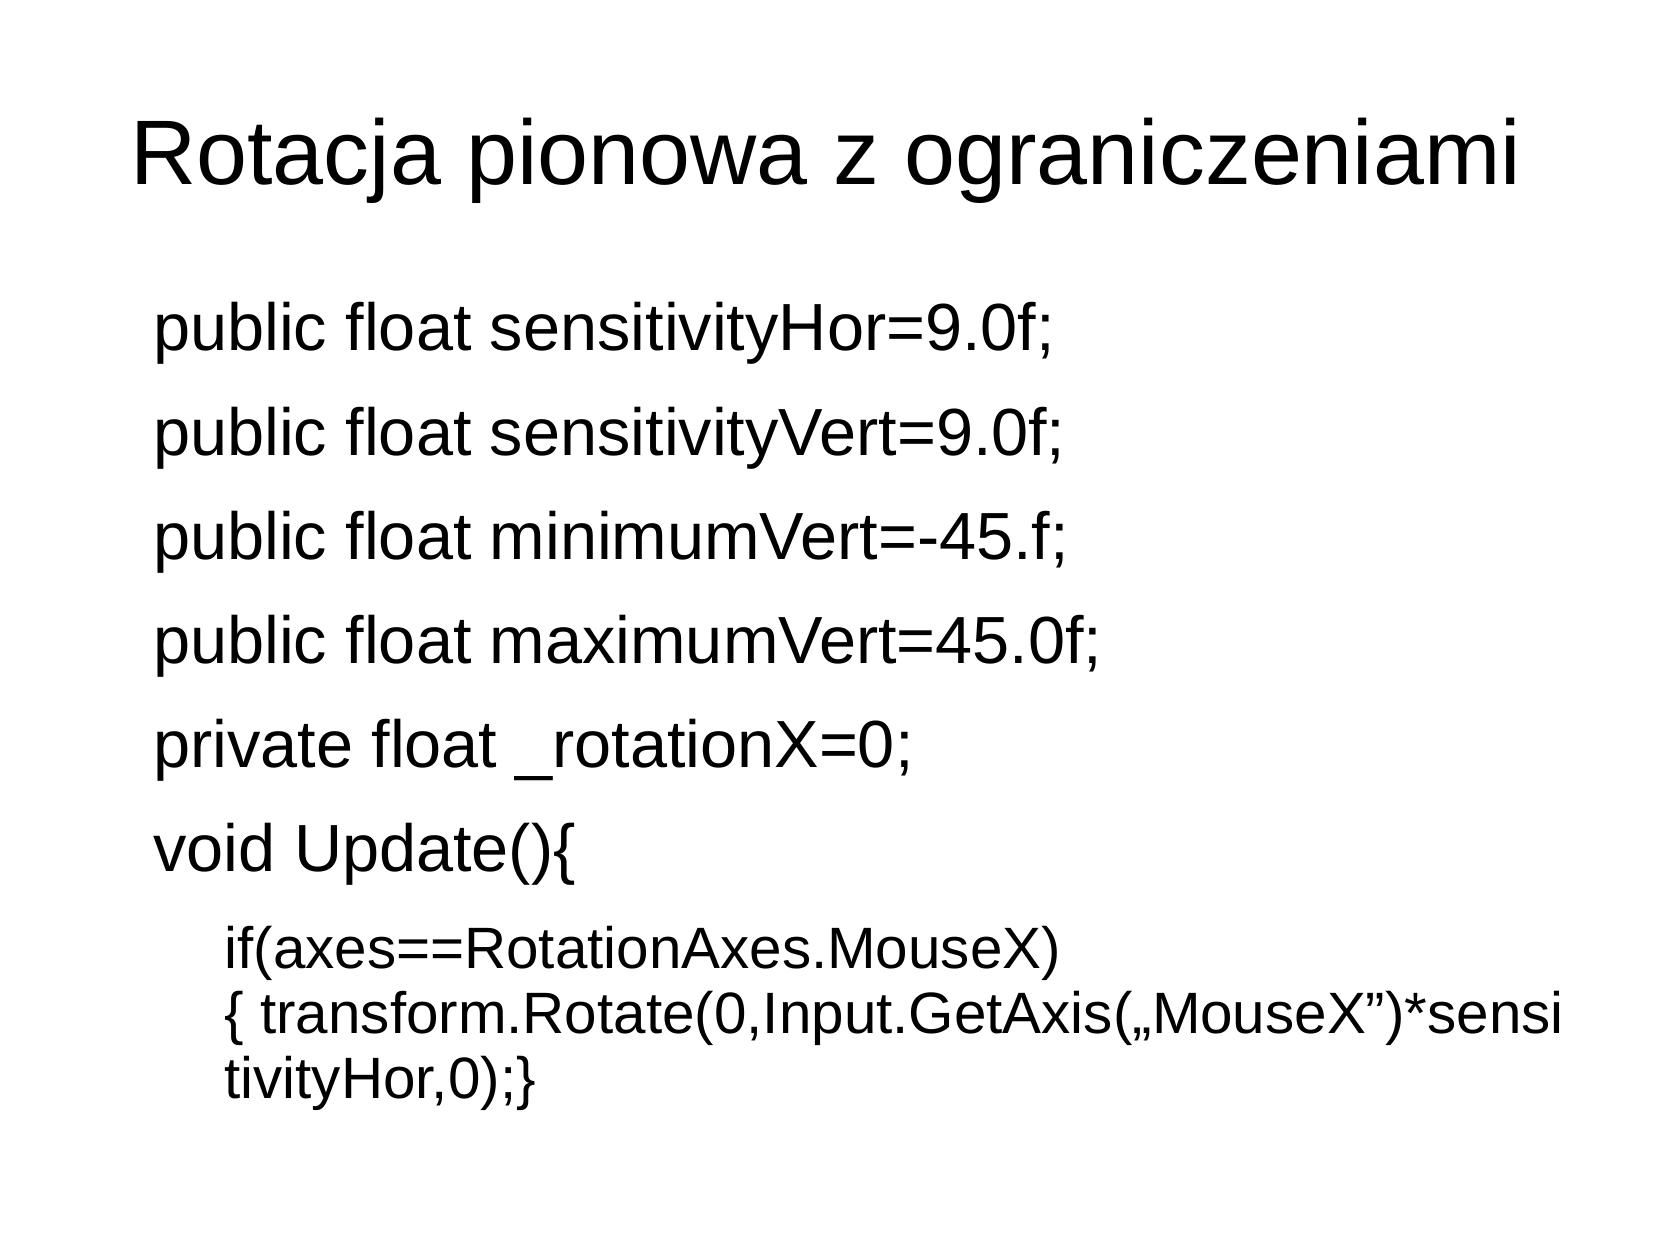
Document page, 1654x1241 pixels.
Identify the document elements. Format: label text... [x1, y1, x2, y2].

list public float sensitivityHor=9.0f; public float sensitivityVert=9.0f; public float minimumVert=-45.f; public float maximumVert=45.0f; private float _rotationX=0; void Update(){ if(axes==RotationAxes.MouseX){ transform.Rotate(0,Input.GetAxis(„MouseX”)*sensitivityHor,0);} [82, 290, 1571, 1191]
title Rotacja pionowa z ograniczeniami [82, 49, 1571, 257]
